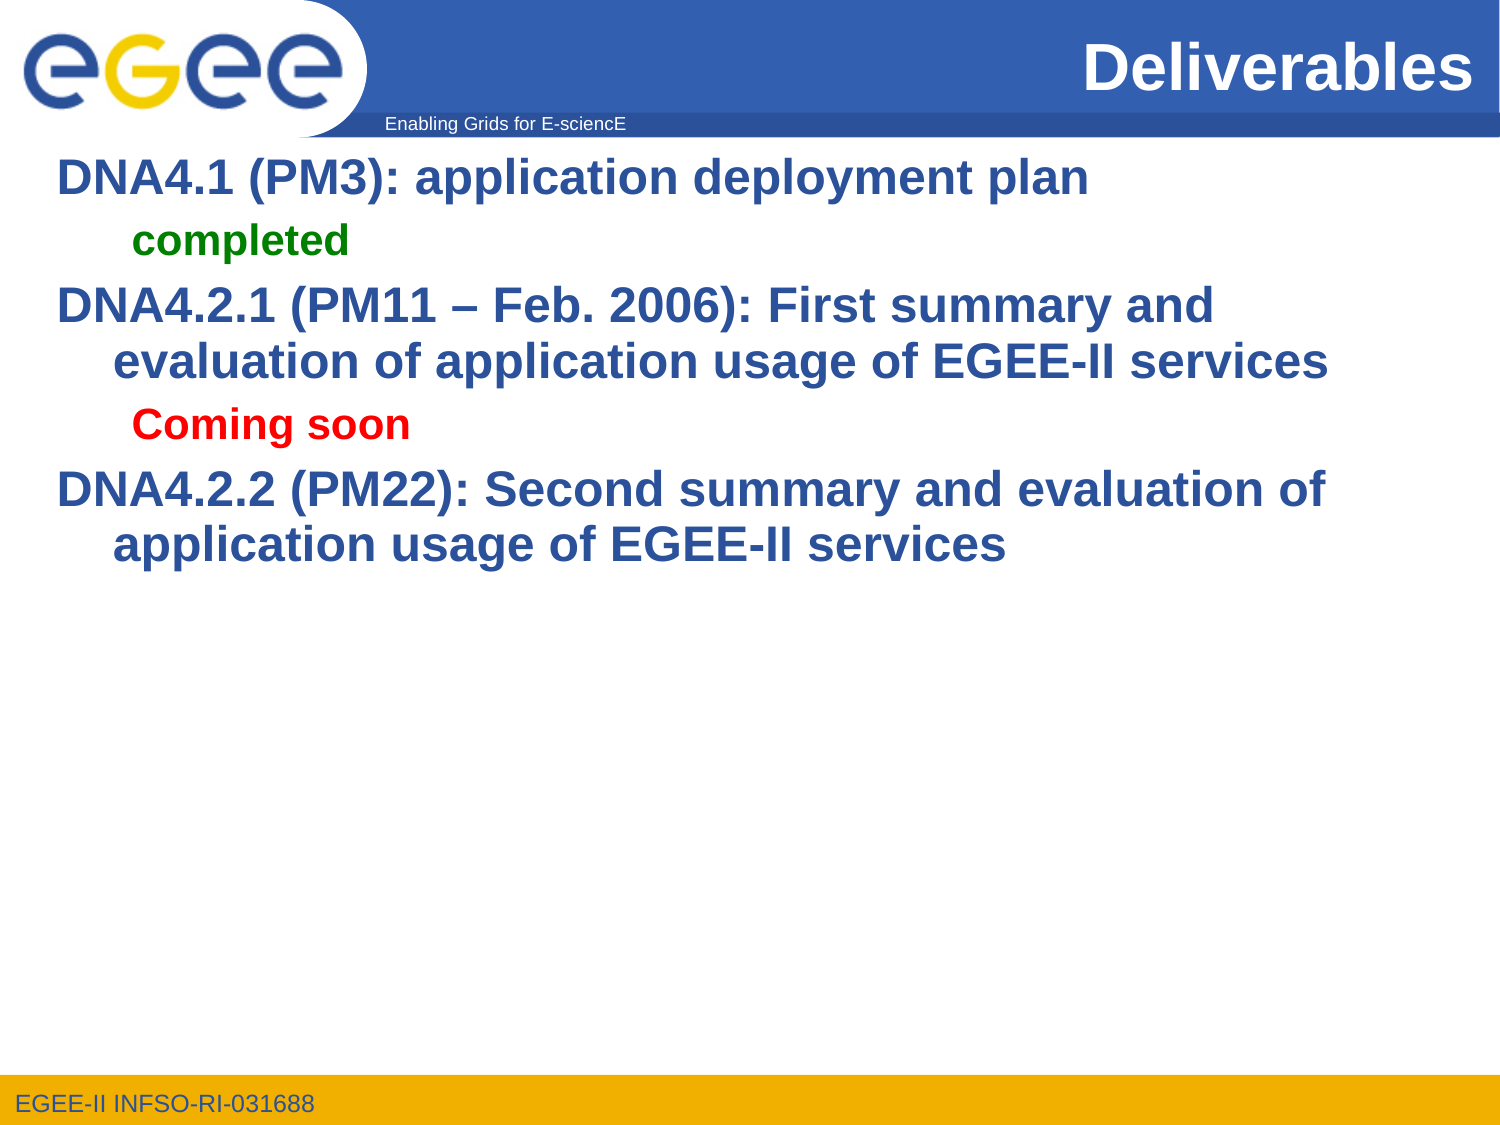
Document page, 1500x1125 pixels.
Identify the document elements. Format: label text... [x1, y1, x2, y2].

list DNA4.1 (PM3): application deployment plan completed DNA4.2.1 (PM11 – Feb. 2006): First summary and evaluation of application usage of EGEE-II services Coming soon DNA4.2.2 (PM22): Second summary and evaluation of application usage of EGEE-II services [56, 149, 1466, 1058]
picture [18, 30, 349, 112]
title Deliverables [369, 10, 1475, 124]
